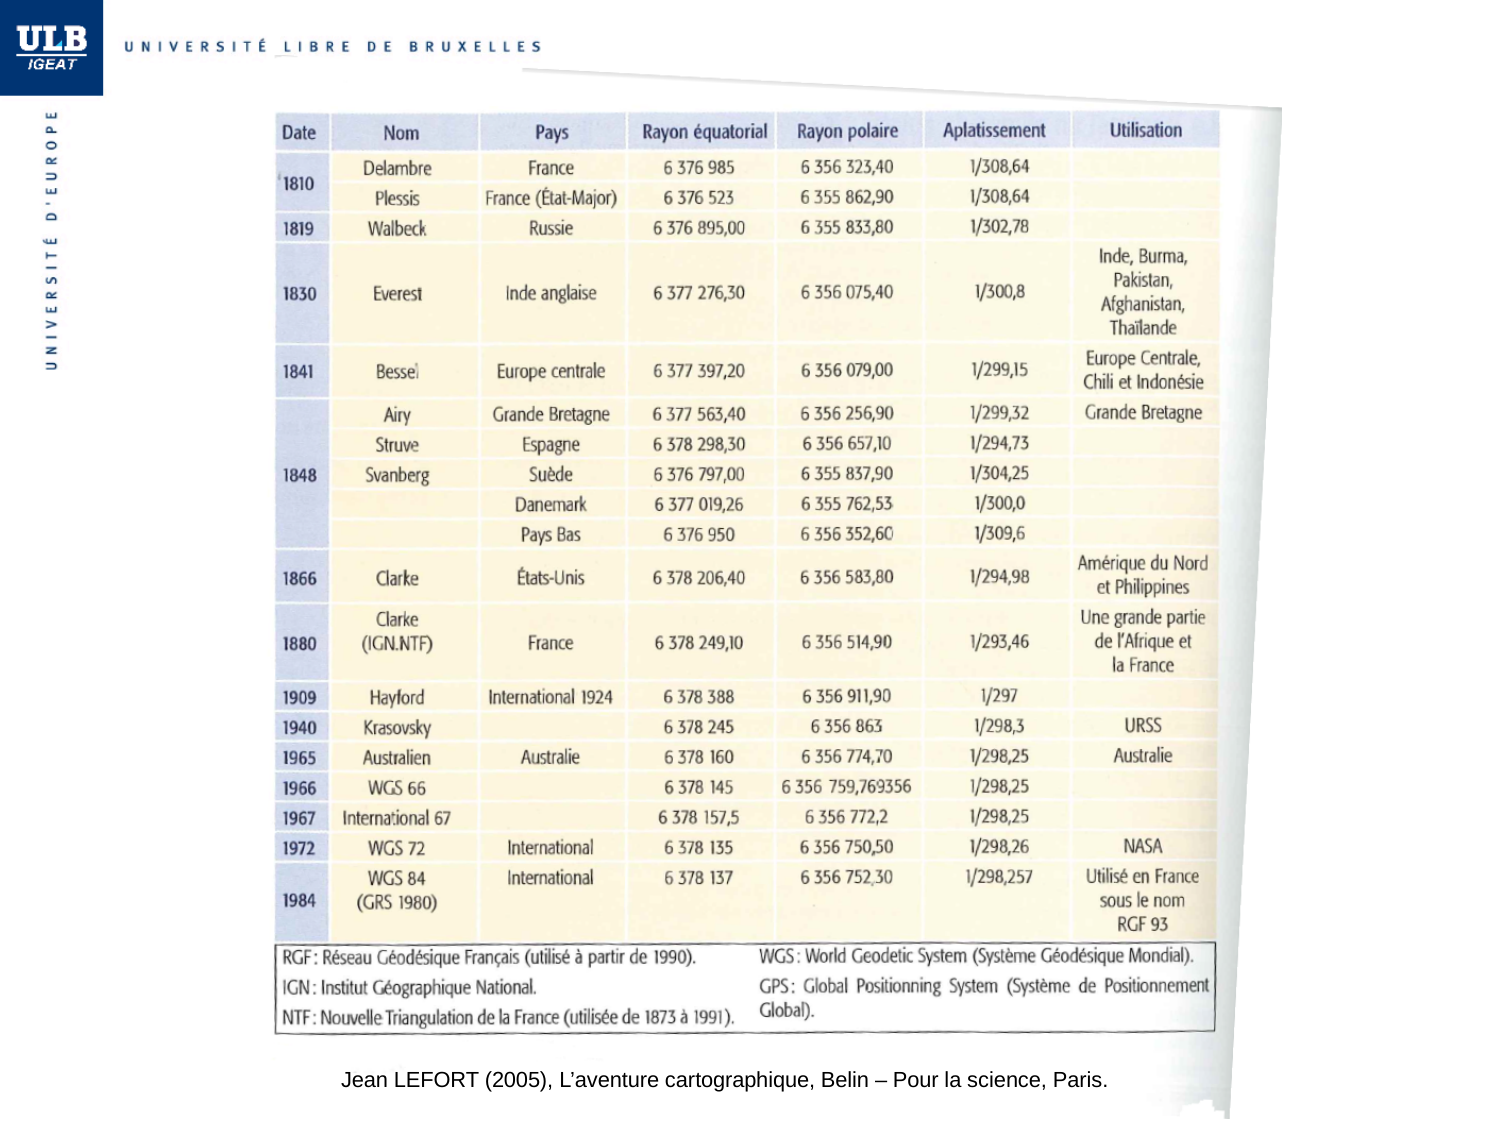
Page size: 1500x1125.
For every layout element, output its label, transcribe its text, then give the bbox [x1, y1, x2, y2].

text_box Jean LEFORT (2005), L’aventure cartographique, Belin – Pour la science, Paris. [326, 1059, 1177, 1100]
picture [0, 0, 1500, 1125]
